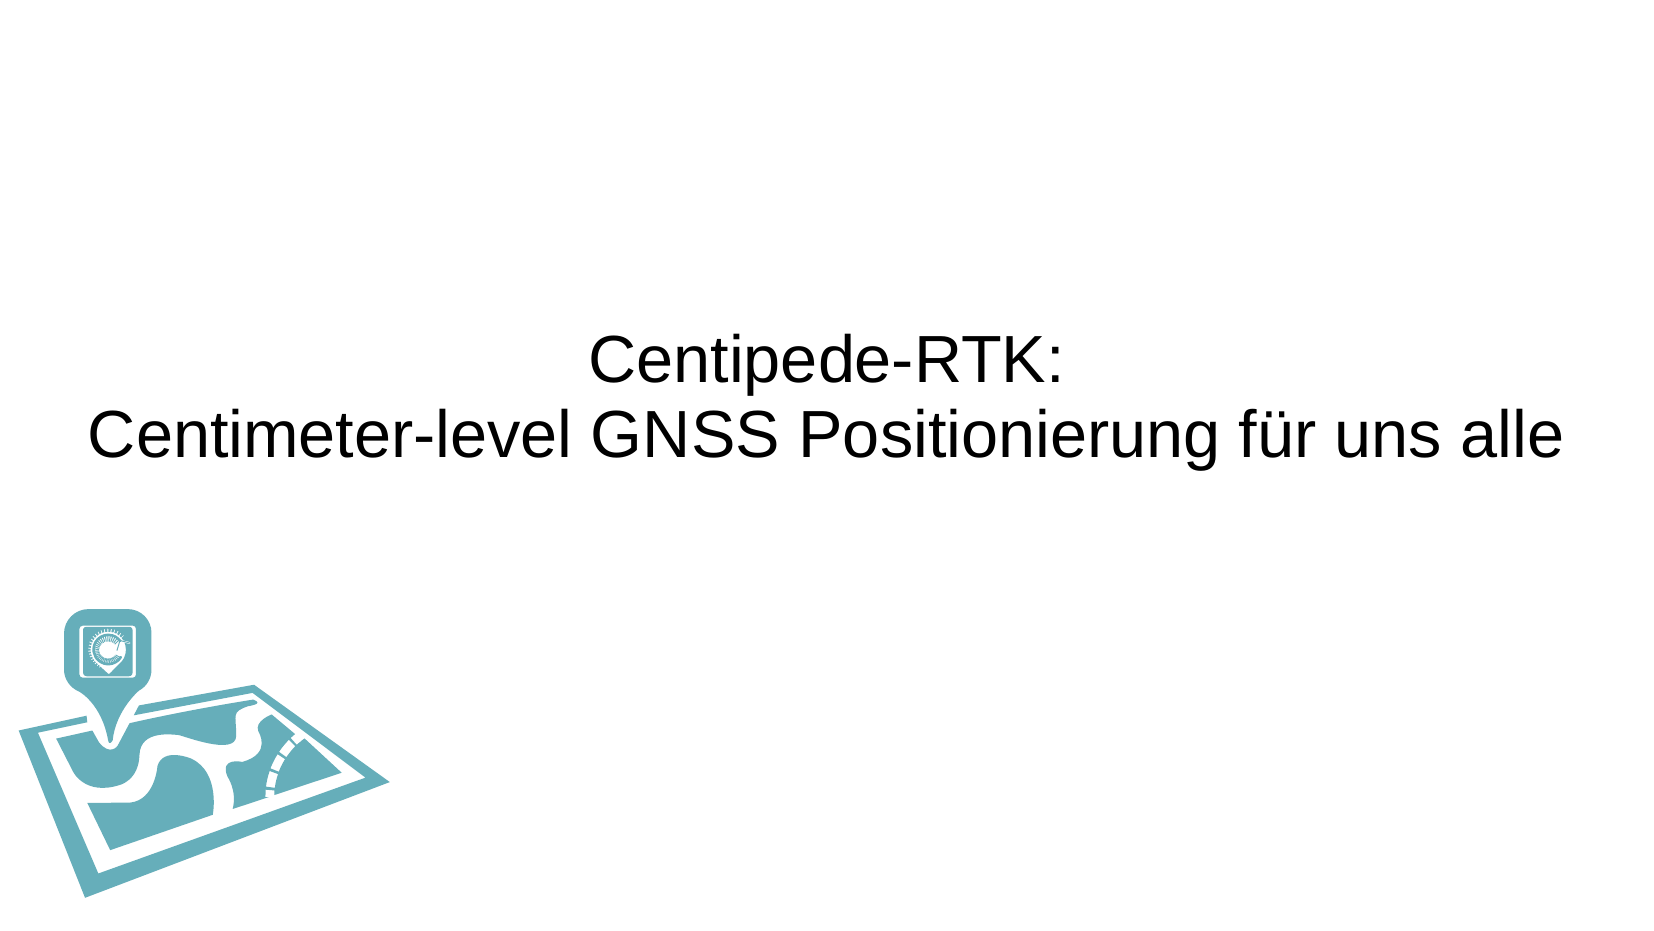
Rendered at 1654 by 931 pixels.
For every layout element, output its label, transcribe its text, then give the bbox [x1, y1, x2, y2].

subtitle Centipede-RTK: Centimeter-level GNSS Positionierung für uns alle [82, 37, 1571, 757]
